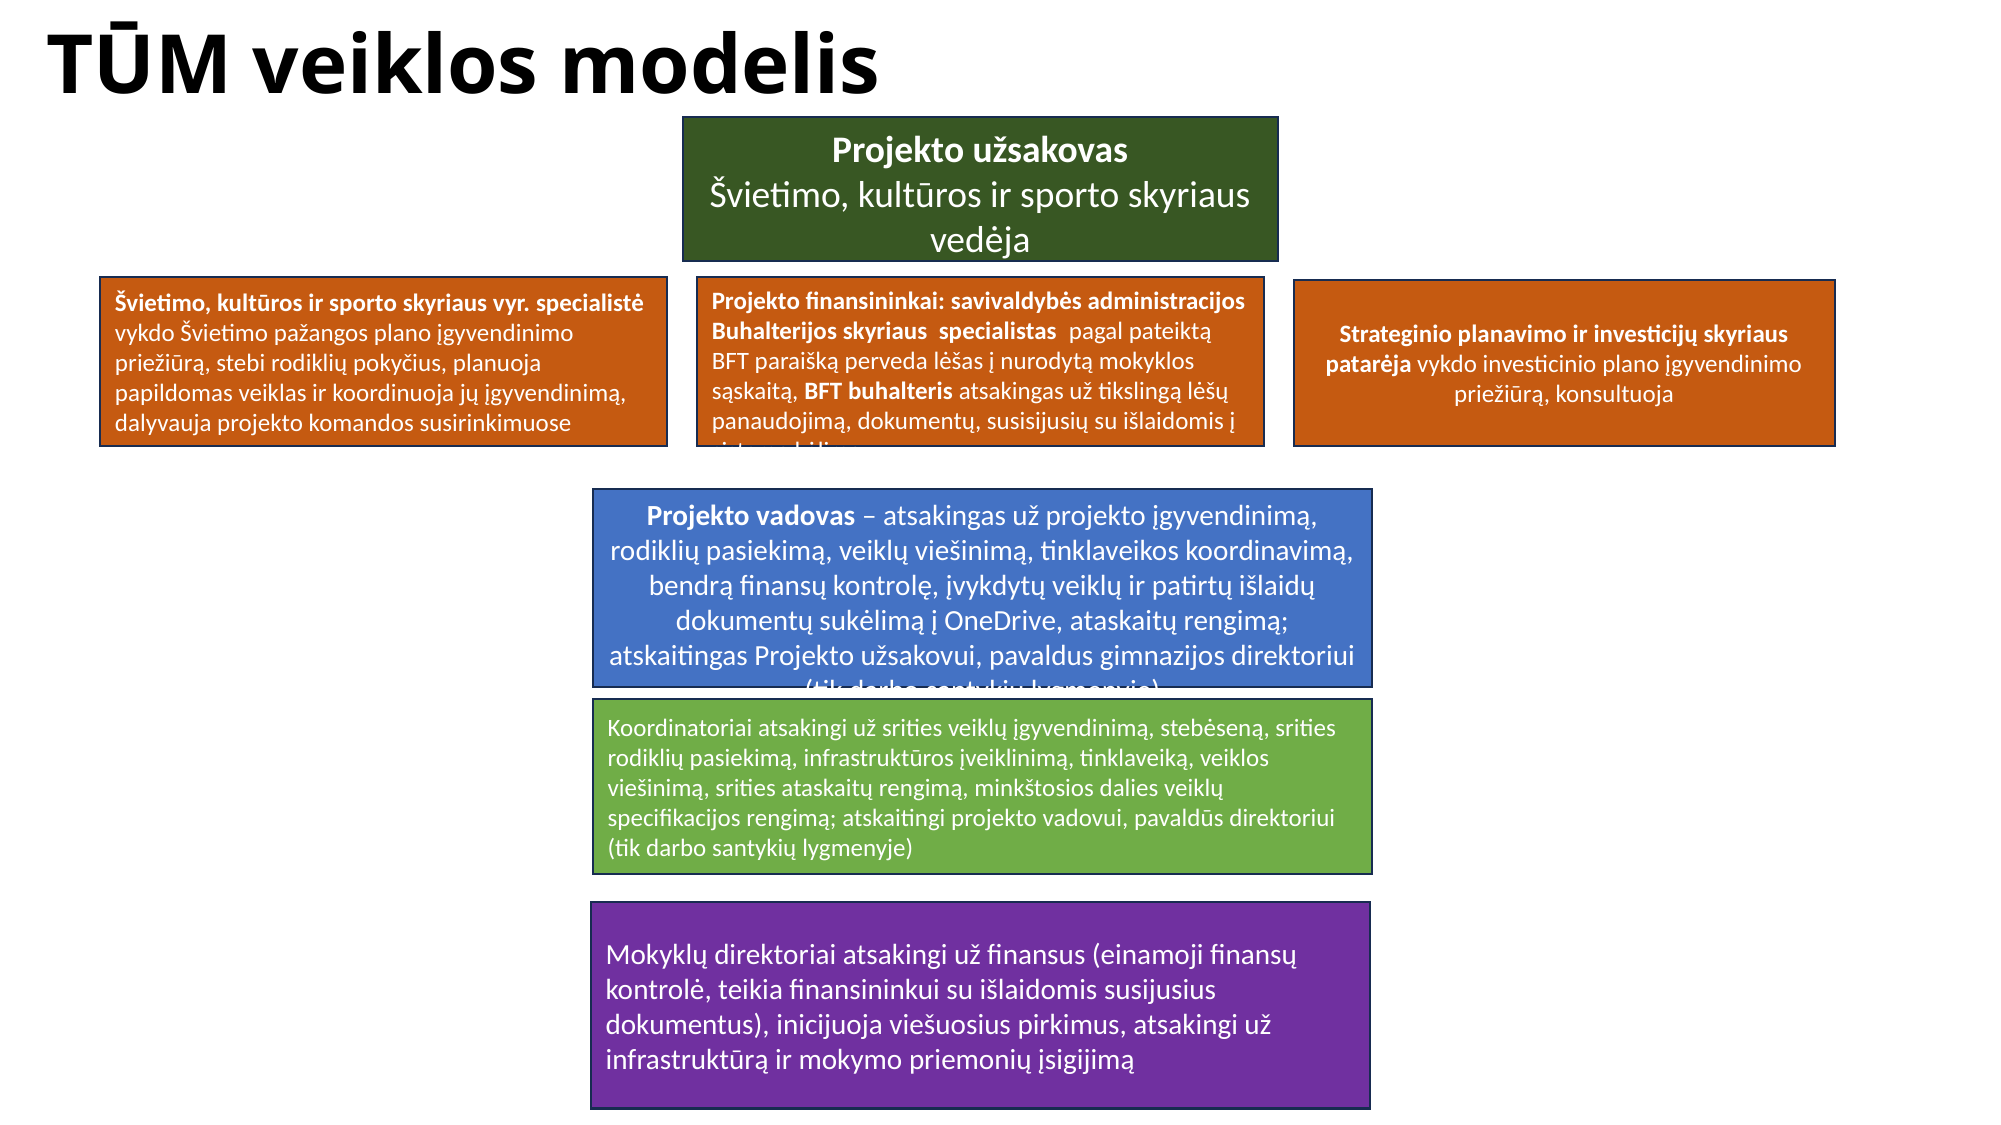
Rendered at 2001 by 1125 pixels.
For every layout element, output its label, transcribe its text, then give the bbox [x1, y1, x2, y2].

text_box Mokyklų direktoriai atsakingi už finansus (einamoji finansų kontrolė, teikia finansininkui su išlaidomis susijusius dokumentus), inicijuoja viešuosius pirkimus, atsakingi už infrastruktūrą ir mokymo priemonių įsigijimą [591, 902, 1370, 1109]
text_box Koordinatoriai atsakingi už srities veiklų įgyvendinimą, stebėseną, srities rodiklių pasiekimą, infrastruktūros įveiklinimą, tinklaveiką, veiklos viešinimą, srities ataskaitų rengimą, minkštosios dalies veiklų specifikacijos rengimą; atskaitingi projekto vadovui, pavaldūs direktoriui (tik darbo santykių lygmenyje) [593, 699, 1372, 874]
text_box Projekto finansininkai: savivaldybės administracijos Buhalterijos skyriaus specialistas pagal pateiktą BFT paraišką perveda lėšas į nurodytą mokyklos sąskaitą, BFT buhalteris atsakingas už tikslingą lėšų panaudojimą, dokumentų, susisijusių su išlaidomis į sistemą kėlimą [697, 277, 1264, 446]
text_box Švietimo, kultūros ir sporto skyriaus vyr. specialistė vykdo Švietimo pažangos plano įgyvendinimo priežiūrą, stebi rodiklių pokyčius, planuoja papildomas veiklas ir koordinuoja jų įgyvendinimą, dalyvauja projekto komandos susirinkimuose [100, 277, 667, 446]
text_box Projekto užsakovas Švietimo, kultūros ir sporto skyriaus vedėja [683, 117, 1278, 261]
text_box Projekto vadovas – atsakingas už projekto įgyvendinimą, rodiklių pasiekimą, veiklų viešinimą, tinklaveikos koordinavimą, bendrą finansų kontrolę, įvykdytų veiklų ir patirtų išlaidų dokumentų sukėlimą į OneDrive, ataskaitų rengimą; atskaitingas Projekto užsakovui, pavaldus gimnazijos direktoriui (tik darbo santykių lygmenyje) [593, 489, 1372, 687]
text_box Strateginio planavimo ir investicijų skyriaus patarėja vykdo investicinio plano įgyvendinimo priežiūrą, konsultuoja [1294, 280, 1835, 446]
title TŪM veiklos modelis [31, 16, 1757, 120]
